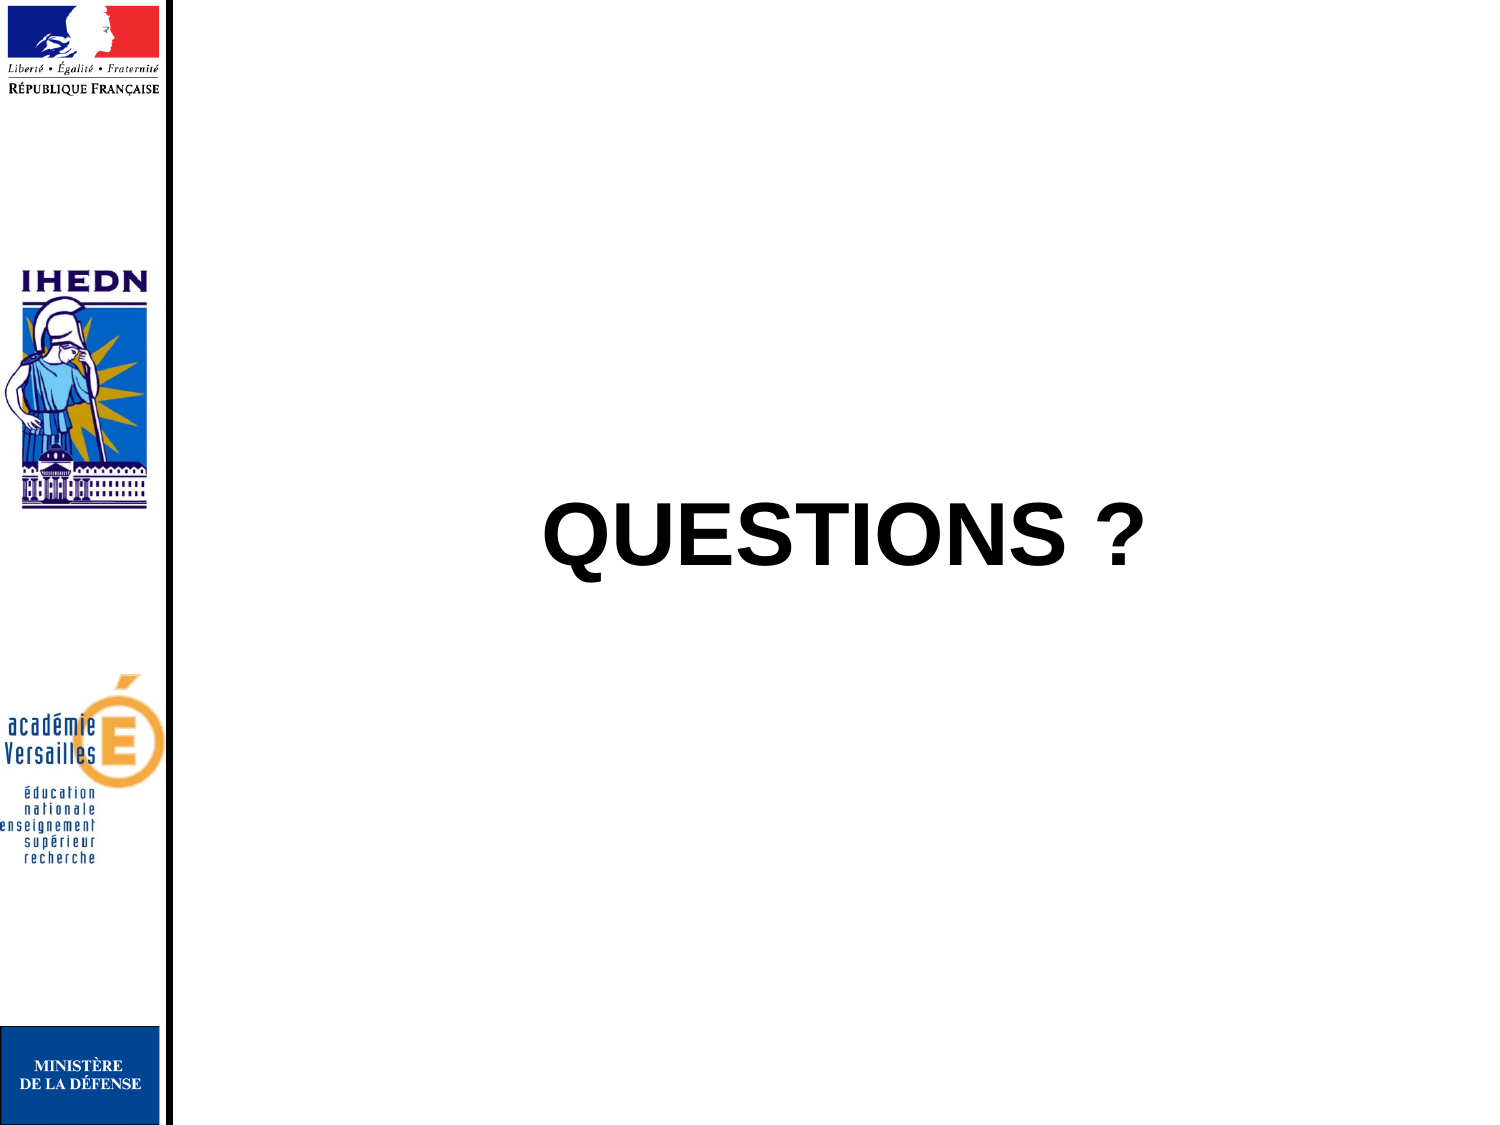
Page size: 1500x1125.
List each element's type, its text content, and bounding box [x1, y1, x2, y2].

picture [0, 1026, 160, 1125]
picture [0, 0, 166, 102]
text_box QUESTIONS ? [230, 467, 1461, 658]
picture [0, 674, 166, 864]
picture [0, 264, 153, 513]
